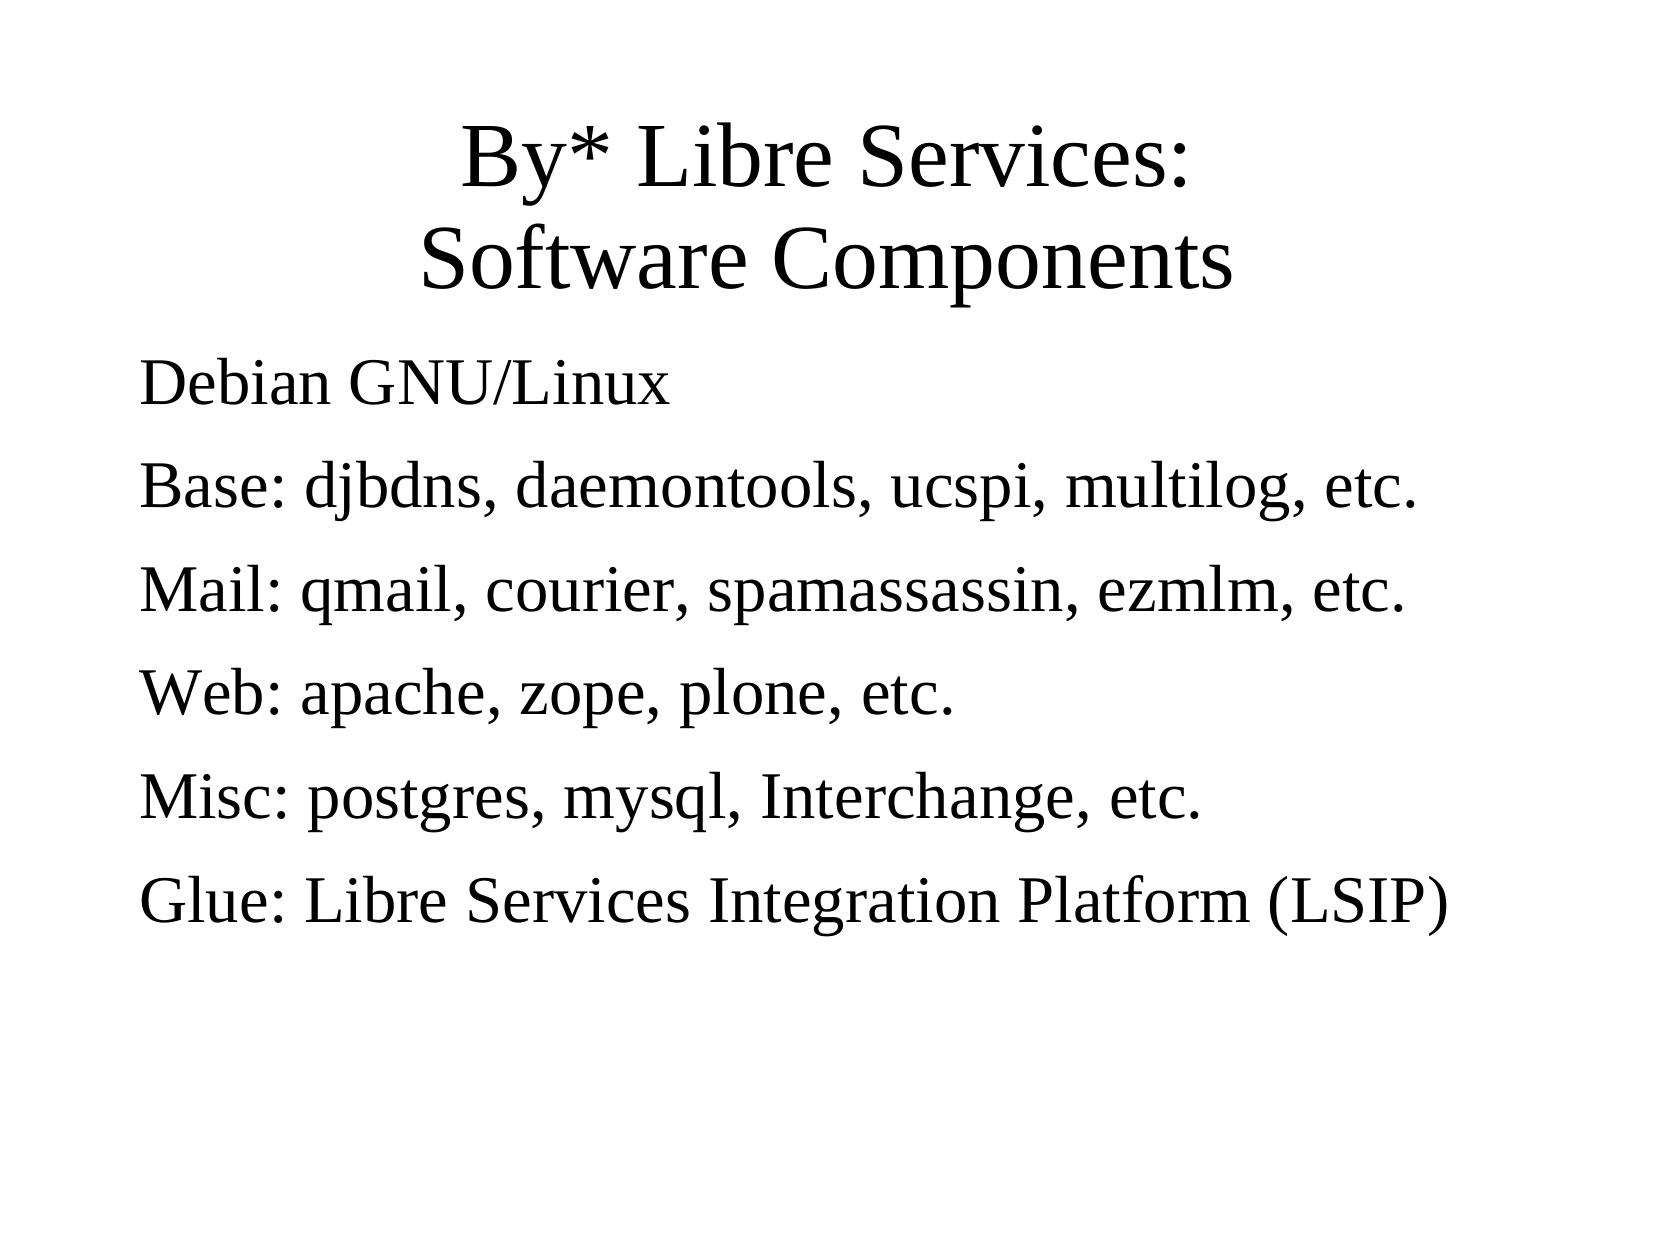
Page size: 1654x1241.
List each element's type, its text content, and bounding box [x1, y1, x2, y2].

title By* Libre Services: Software Components [121, 95, 1534, 318]
list Debian GNU/Linux Base: djbdns, daemontools, ucspi, multilog, etc. Mail: qmail, courier, spamassassin, ezmlm, etc. Web: apache, zope, plone, etc. Misc: postgres, mysql, Interchange, etc. Glue: Libre Services Integration Platform (LSIP) [121, 344, 1534, 1127]
